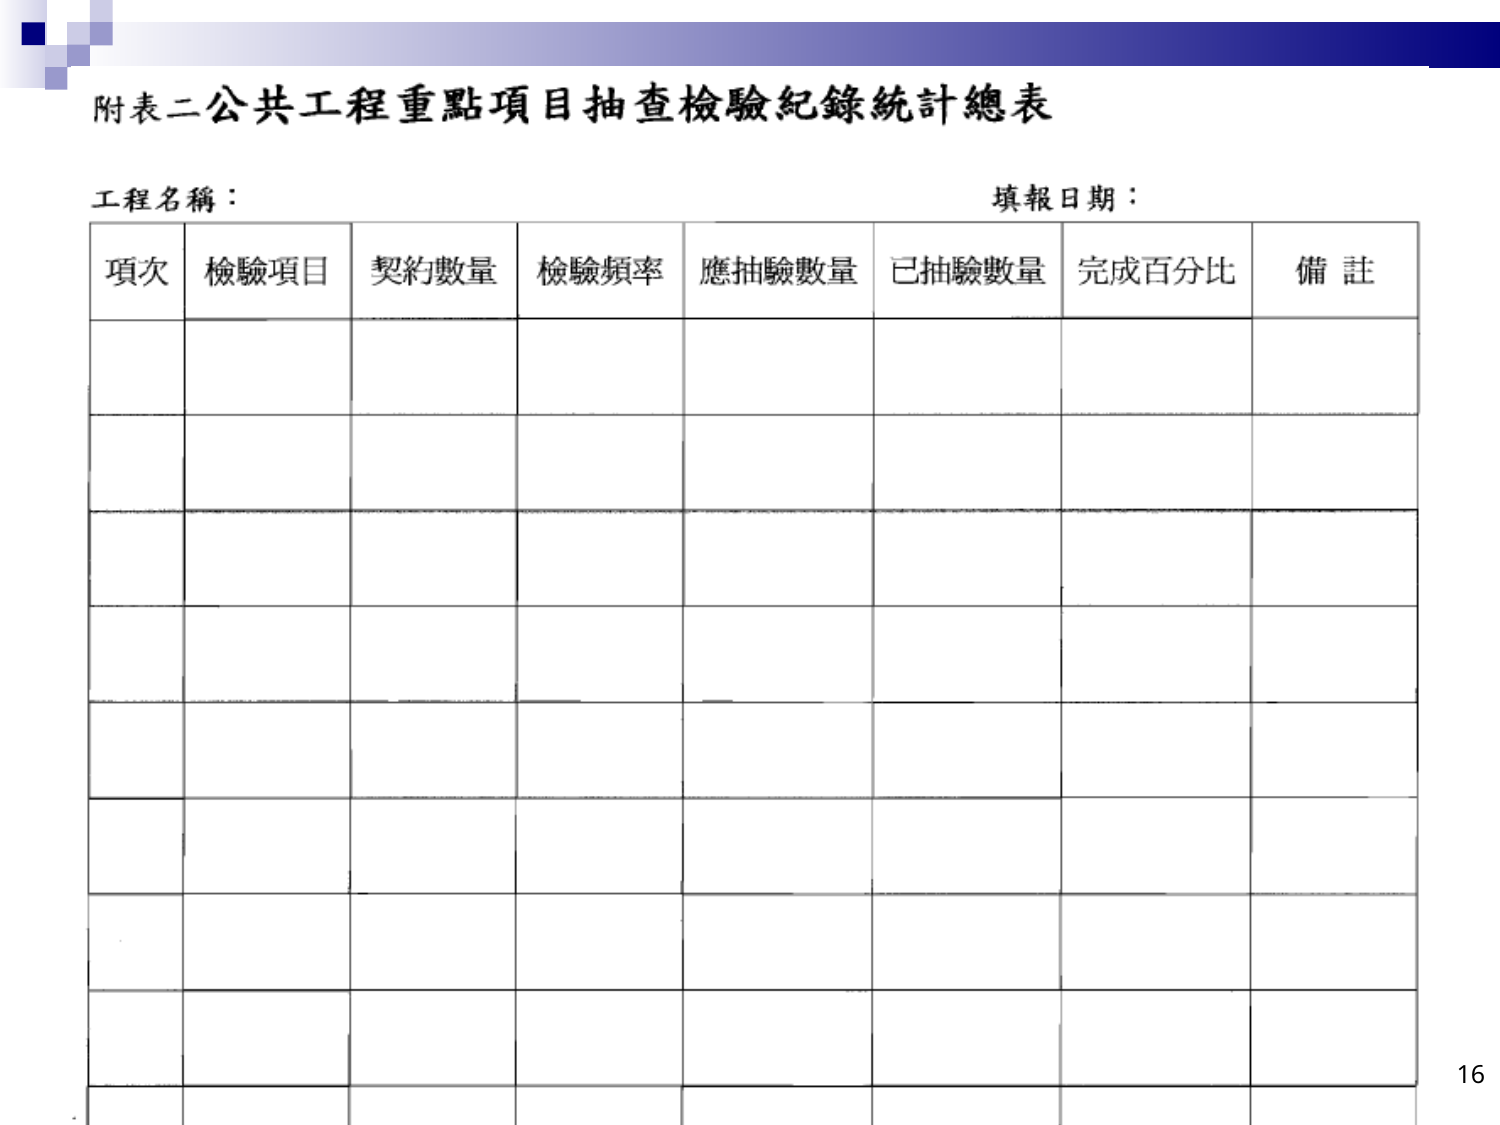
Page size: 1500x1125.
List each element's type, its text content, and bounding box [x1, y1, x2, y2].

picture [71, 66, 1429, 1125]
text_box <number> [1429, 1025, 1500, 1101]
